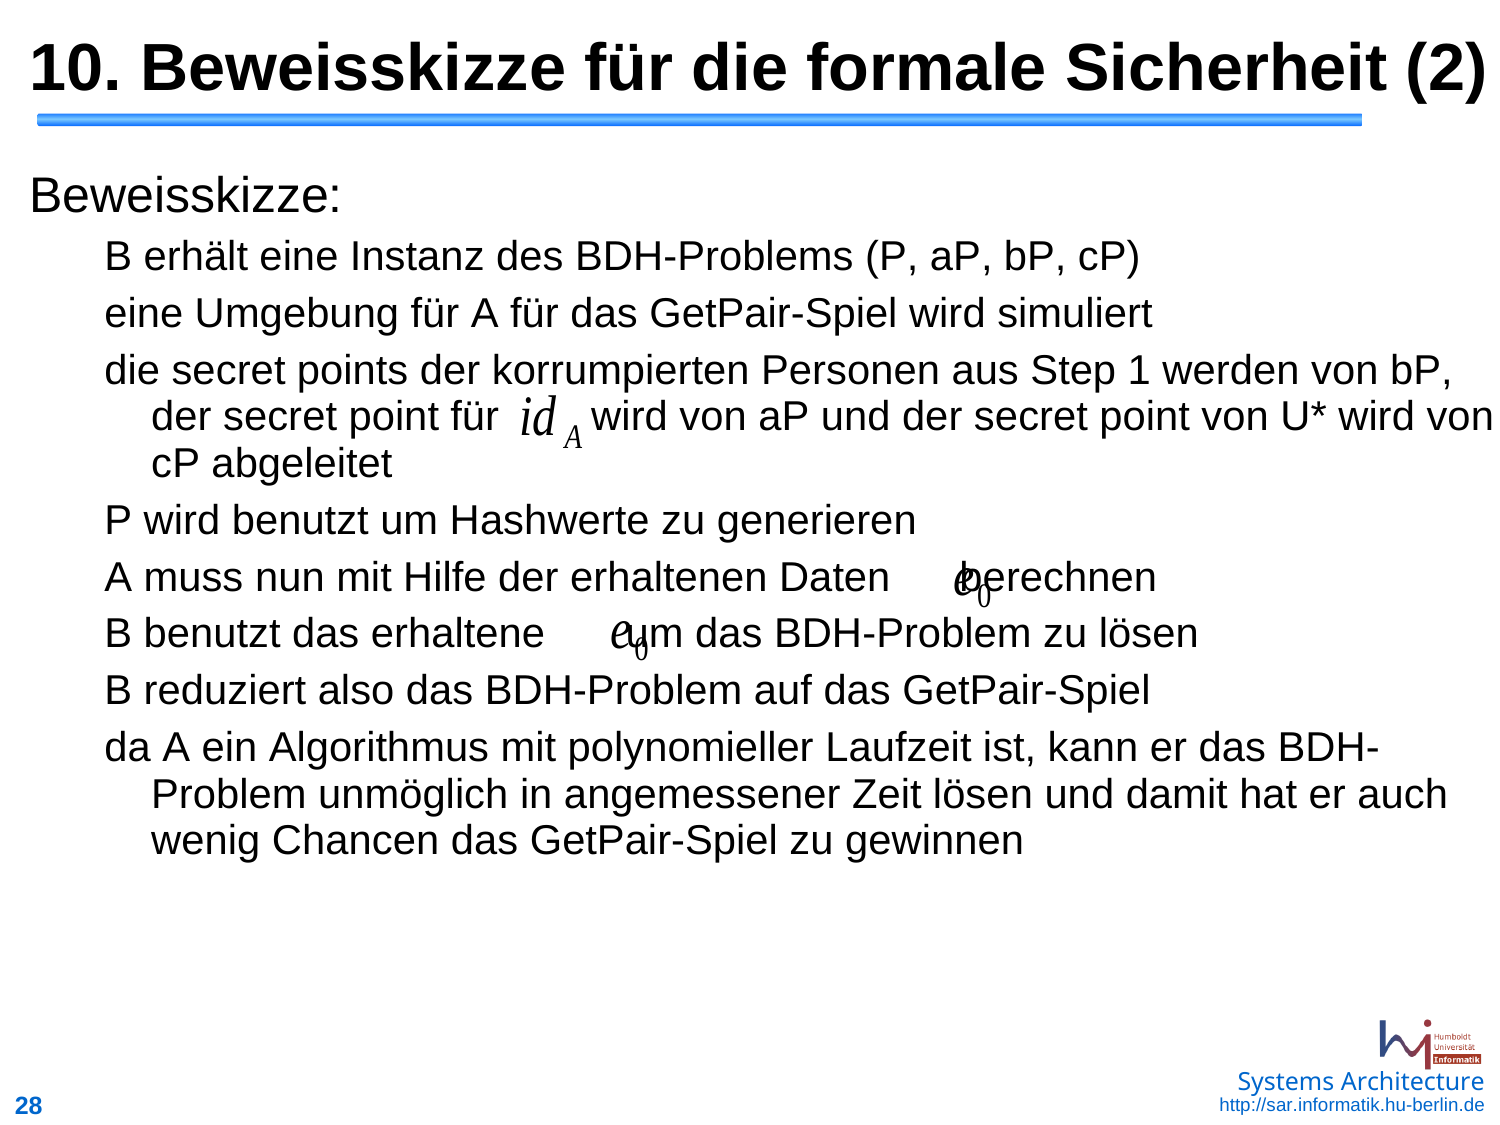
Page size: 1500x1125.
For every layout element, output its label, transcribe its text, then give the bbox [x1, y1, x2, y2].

chart [513, 383, 589, 457]
list Beweisskizze: B erhält eine Instanz des BDH-Problems (P, aP, bP, cP) eine Umgebung für A für das GetPair-Spiel wird simuliert die secret points der korrumpierten Personen aus Step 1 werden von bP, der secret point für wird von aP und der secret point von U* wird von cP abgeleitet P wird benutzt um Hashwerte zu generieren A muss nun mit Hilfe der erhaltenen Daten berechnen B benutzt das erhaltene um das BDH-Problem zu lösen B reduziert also das BDH-Problem auf das GetPair-Spiel da A ein Algorithmus mit polynomieller Laufzeit ist, kann er das BDH-Problem unmöglich in angemessener Zeit lösen und damit hat er auch wenig Chancen das GetPair-Spiel zu gewinnen [29, 166, 1500, 867]
title 10. Beweisskizze für die formale Sicherheit (2) [29, 19, 1500, 115]
chart [604, 596, 655, 670]
picture [1376, 1016, 1483, 1071]
chart [947, 543, 997, 617]
